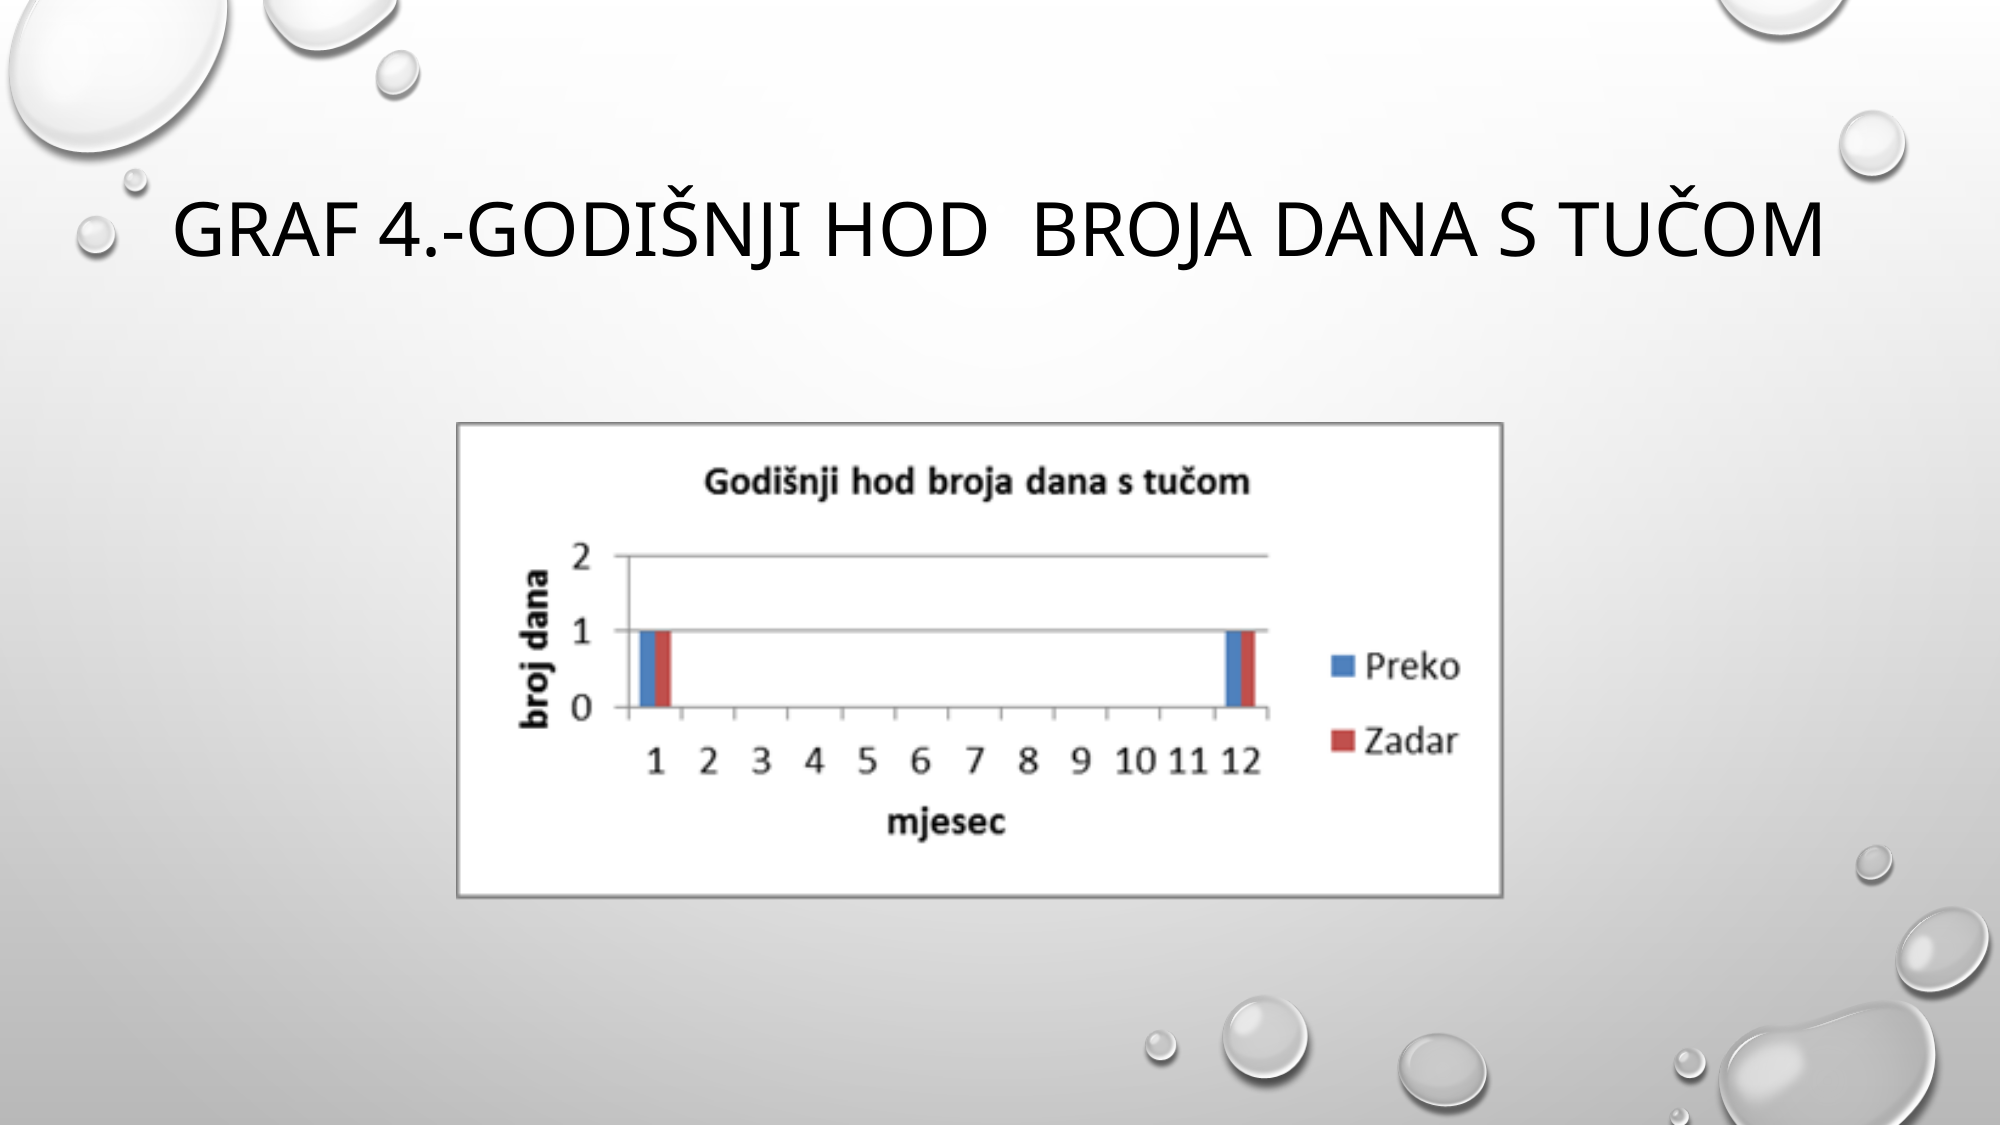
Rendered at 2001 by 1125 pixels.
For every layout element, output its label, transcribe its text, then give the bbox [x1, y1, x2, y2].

title Graf 4.-Godišnji hod broja dana s tučom [149, 101, 1851, 364]
picture [456, 422, 1507, 902]
